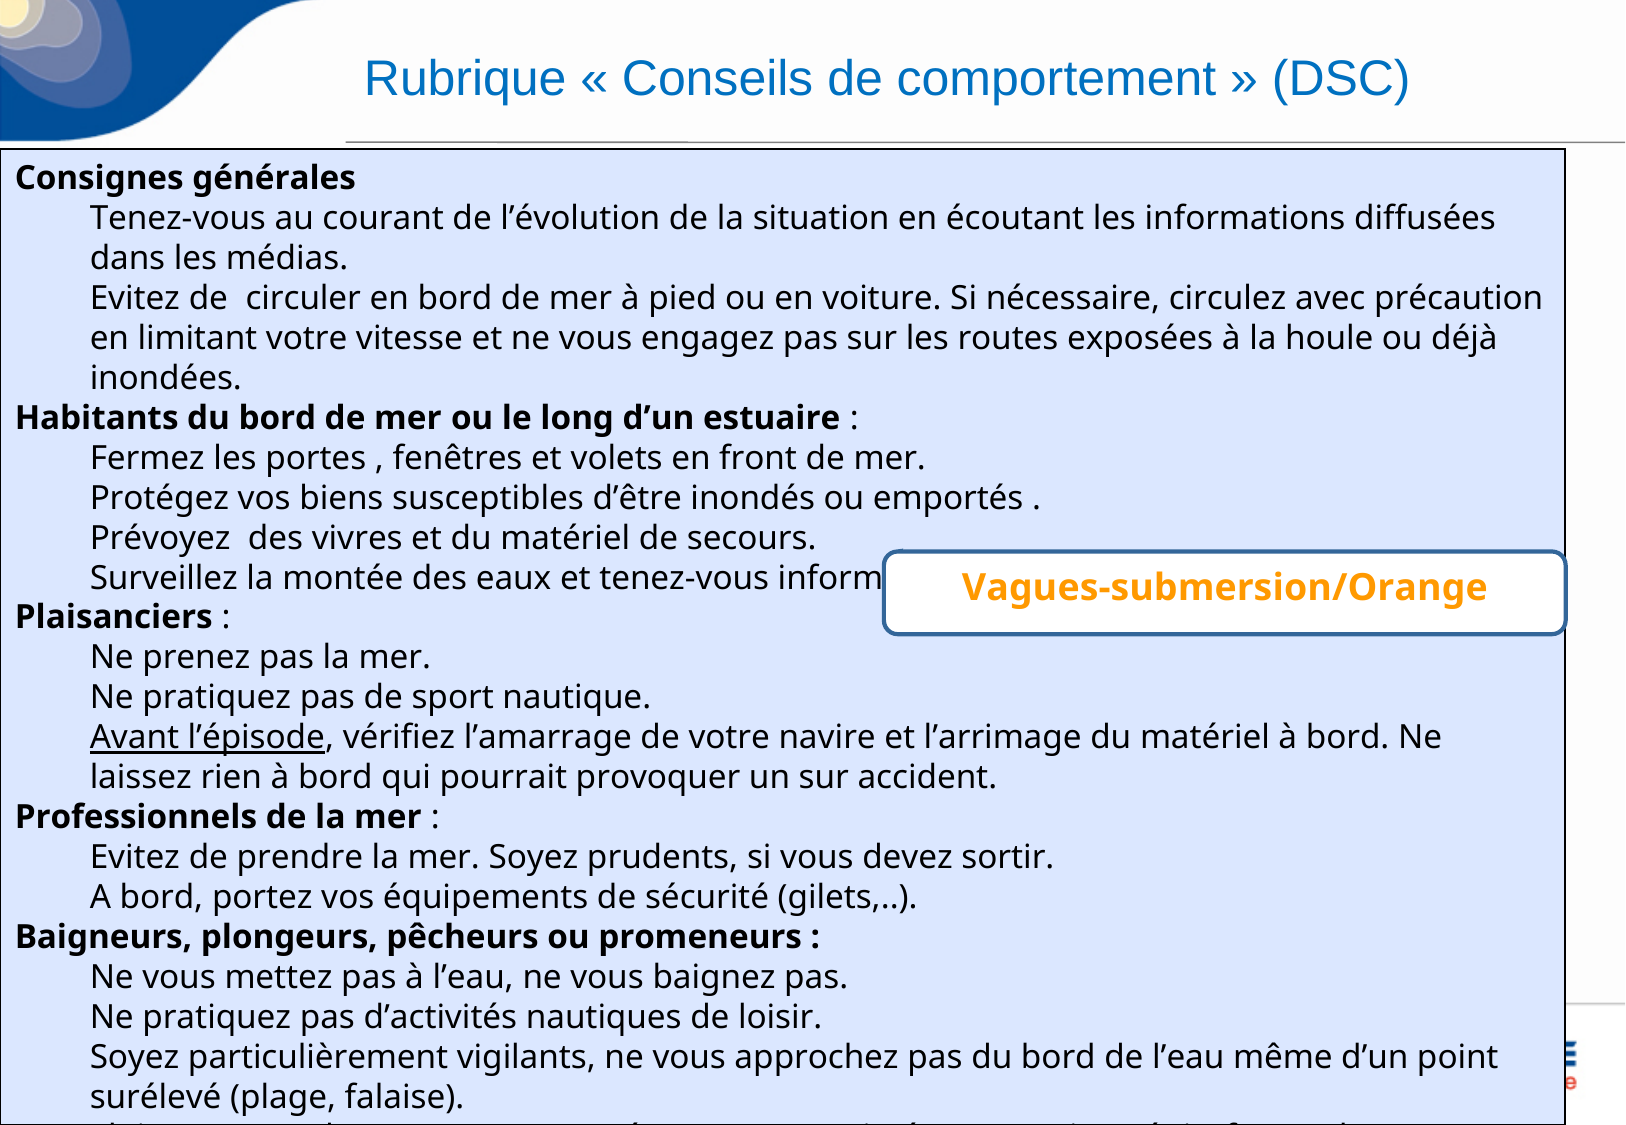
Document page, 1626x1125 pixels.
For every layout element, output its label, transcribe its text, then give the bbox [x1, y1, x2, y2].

picture [0, 0, 1626, 1125]
text_box Vagues-submersion/Orange [883, 551, 1566, 635]
title Rubrique « Conseils de comportement » (DSC) [349, 42, 1626, 117]
text_box Consignes générales Tenez-vous au courant de l’évolution de la situation en écoutant les informations diffusées dans les médias. Evitez de circuler en bord de mer à pied ou en voiture. Si nécessaire, circulez avec précaution en limitant votre vitesse et ne vous engagez pas sur les routes exposées à la houle ou déjà inondées. Habitants du bord de mer ou le long d’un estuaire : Fermez les portes , fenêtres et volets en front de mer. Protégez vos biens susceptibles d’être inondés ou emportés . Prévoyez des vivres et du matériel de secours. Surveillez la montée des eaux et tenez-vous informé auprès des autorités.. Plaisanciers : Ne prenez pas la mer. Ne pratiquez pas de sport nautique. Avant l’épisode, vérifiez l’amarrage de votre navire et l’arrimage du matériel à bord. Ne laissez rien à bord qui pourrait provoquer un sur accident. Professionnels de la mer : Evitez de prendre la mer. Soyez prudents, si vous devez sortir. A bord, portez vos équipements de sécurité (gilets,..). Baigneurs, plongeurs, pêcheurs ou promeneurs : Ne vous mettez pas à l’eau, ne vous baignez pas. Ne pratiquez pas d’activités nautiques de loisir. Soyez particulièrement vigilants, ne vous approchez pas du bord de l’eau même d’un point surélevé (plage, falaise). Eloignez-vous des ouvrages exposés aux vagues (jetées portuaires, épis, fronts de mer). [0, 148, 1565, 1125]
